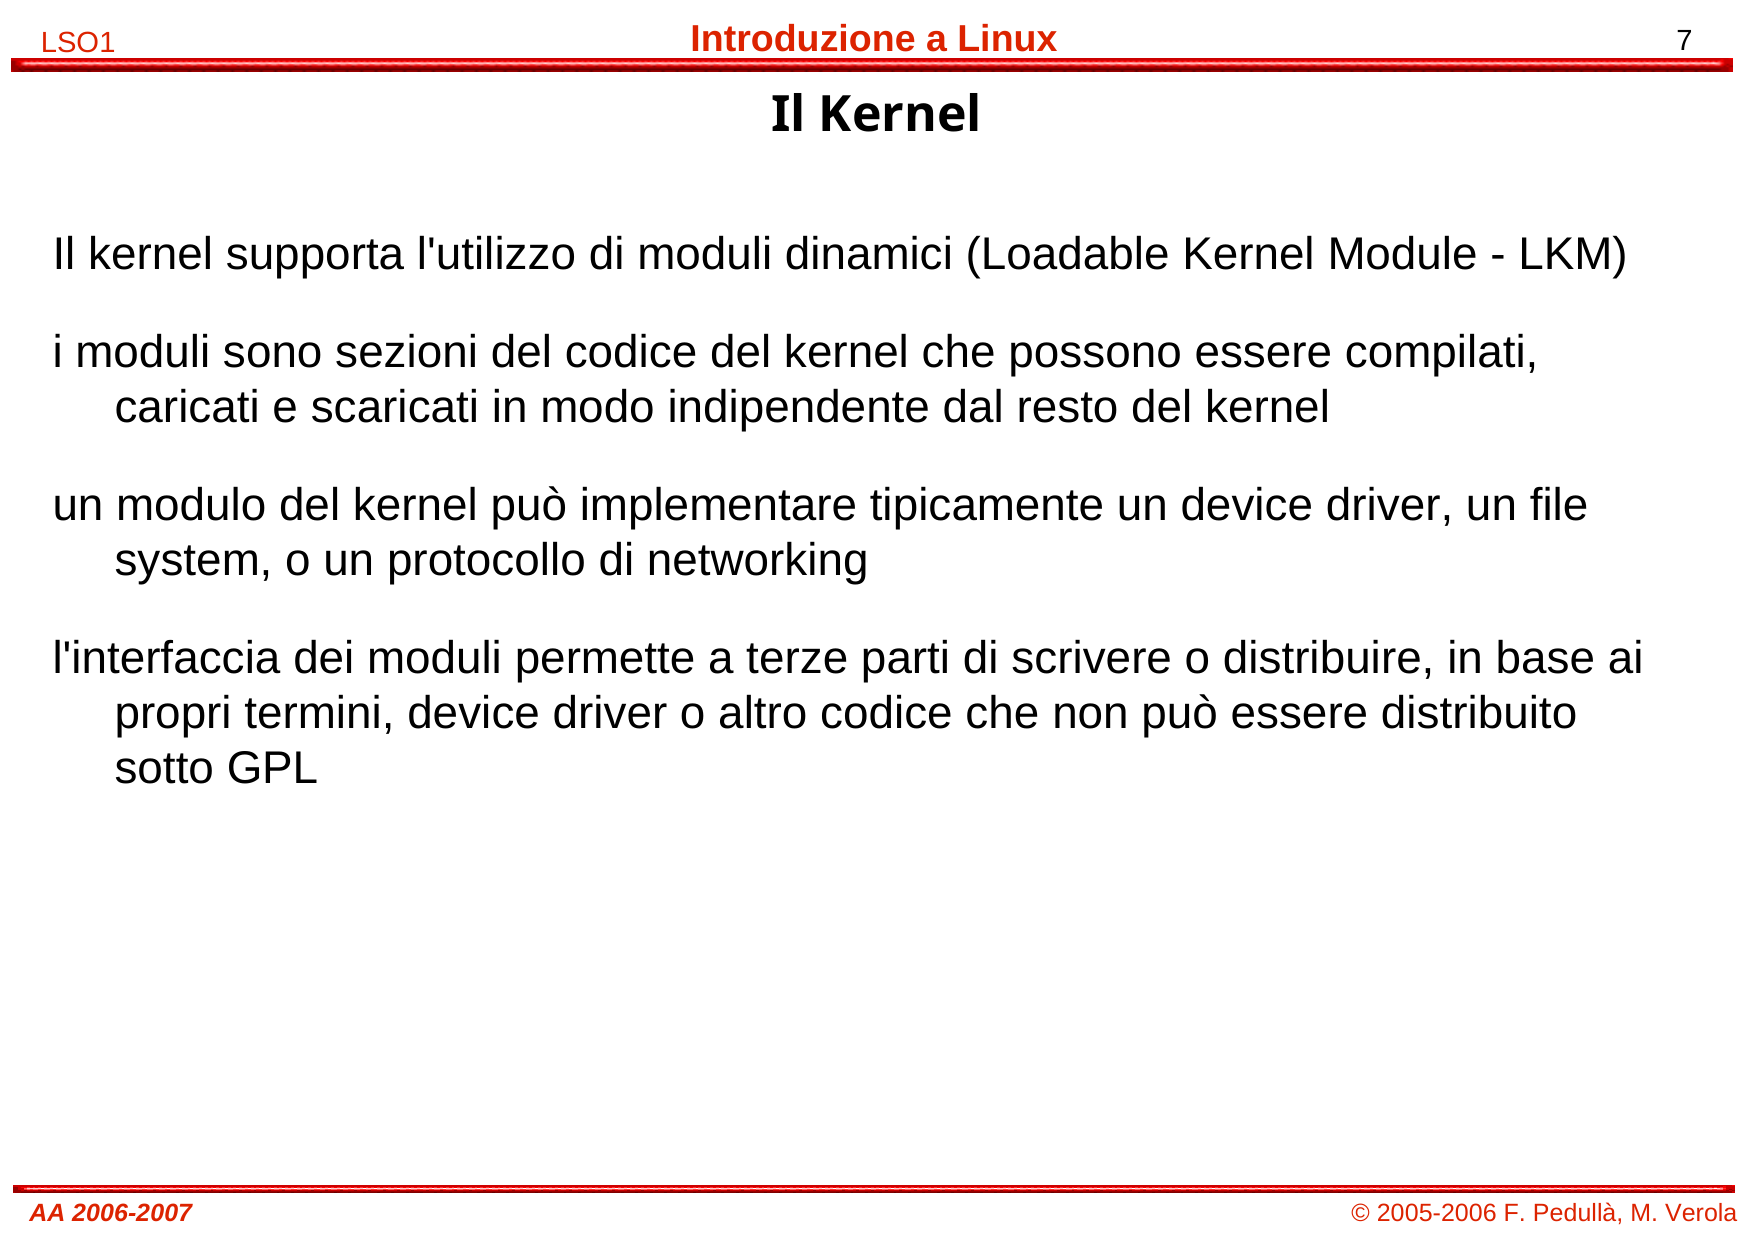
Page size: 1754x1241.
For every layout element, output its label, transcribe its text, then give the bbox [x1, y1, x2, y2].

title Il Kernel [40, 66, 1714, 162]
picture [11, 58, 1733, 72]
list Il kernel supporta l'utilizzo di moduli dinamici (Loadable Kernel Module - LKM) i moduli sono sezioni del codice del kernel che possono essere compilati, caricati e scaricati in modo indipendente dal resto del kernel un modulo del kernel può implementare tipicamente un device driver, un file system, o un protocollo di networking l'interfaccia dei moduli permette a terze parti di scrivere o distribuire, in base ai propri termini, device driver o altro codice che non può essere distribuito sotto GPL [52, 224, 1690, 860]
picture [13, 1185, 1735, 1193]
